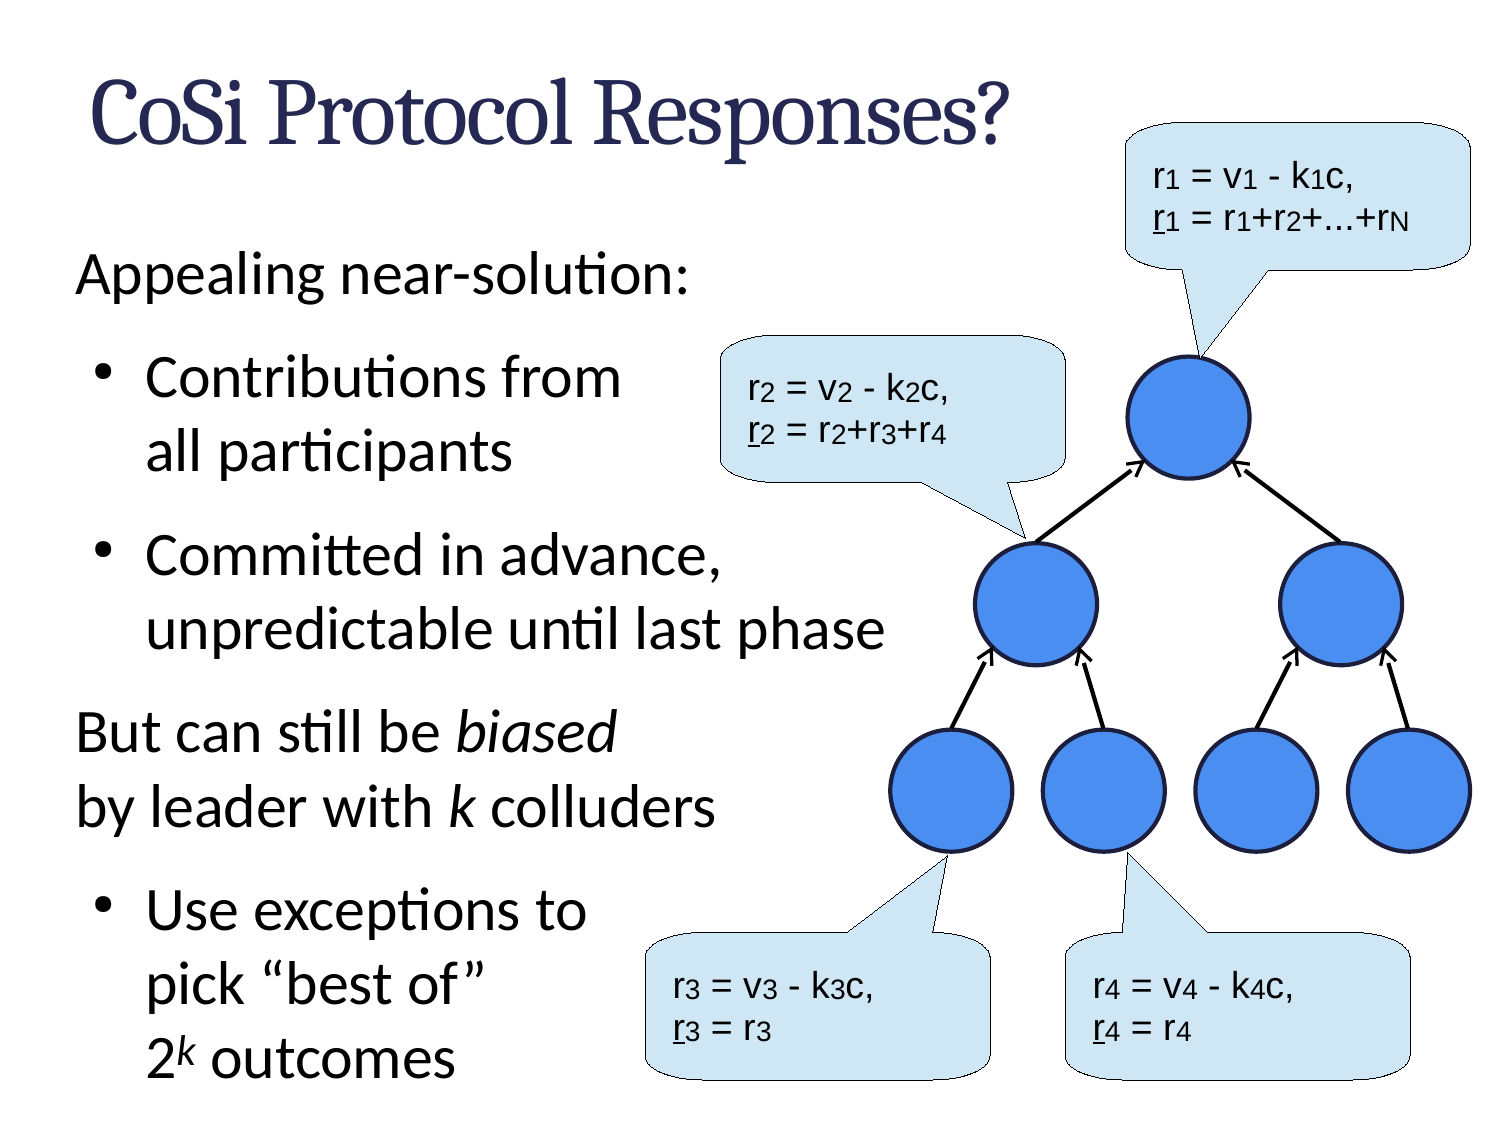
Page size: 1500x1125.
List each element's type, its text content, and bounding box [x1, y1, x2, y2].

text_box [1042, 729, 1165, 852]
text_box [975, 543, 1098, 666]
text_box [1195, 729, 1318, 852]
text_box [1127, 356, 1250, 479]
text_box r1 = v1 - k1c, r1 = r1+r2+...+rN [1125, 122, 1471, 359]
text_box [890, 729, 1013, 852]
list Appealing near-solution: Contributions from all participants Committed in advance, unpredictable until last phase But can still be biased by leader with k colluders Use exceptions to pick “best of” 2k outcomes [75, 232, 1325, 1096]
text_box r4 = v4 - k4c, r4 = r4 [1065, 852, 1411, 1081]
title CoSi Protocol Responses? [75, 12, 1325, 200]
text_box [1280, 543, 1403, 666]
text_box [1347, 729, 1471, 852]
text_box r2 = v2 - k2c, r2 = r2+r3+r4 [720, 335, 1066, 539]
